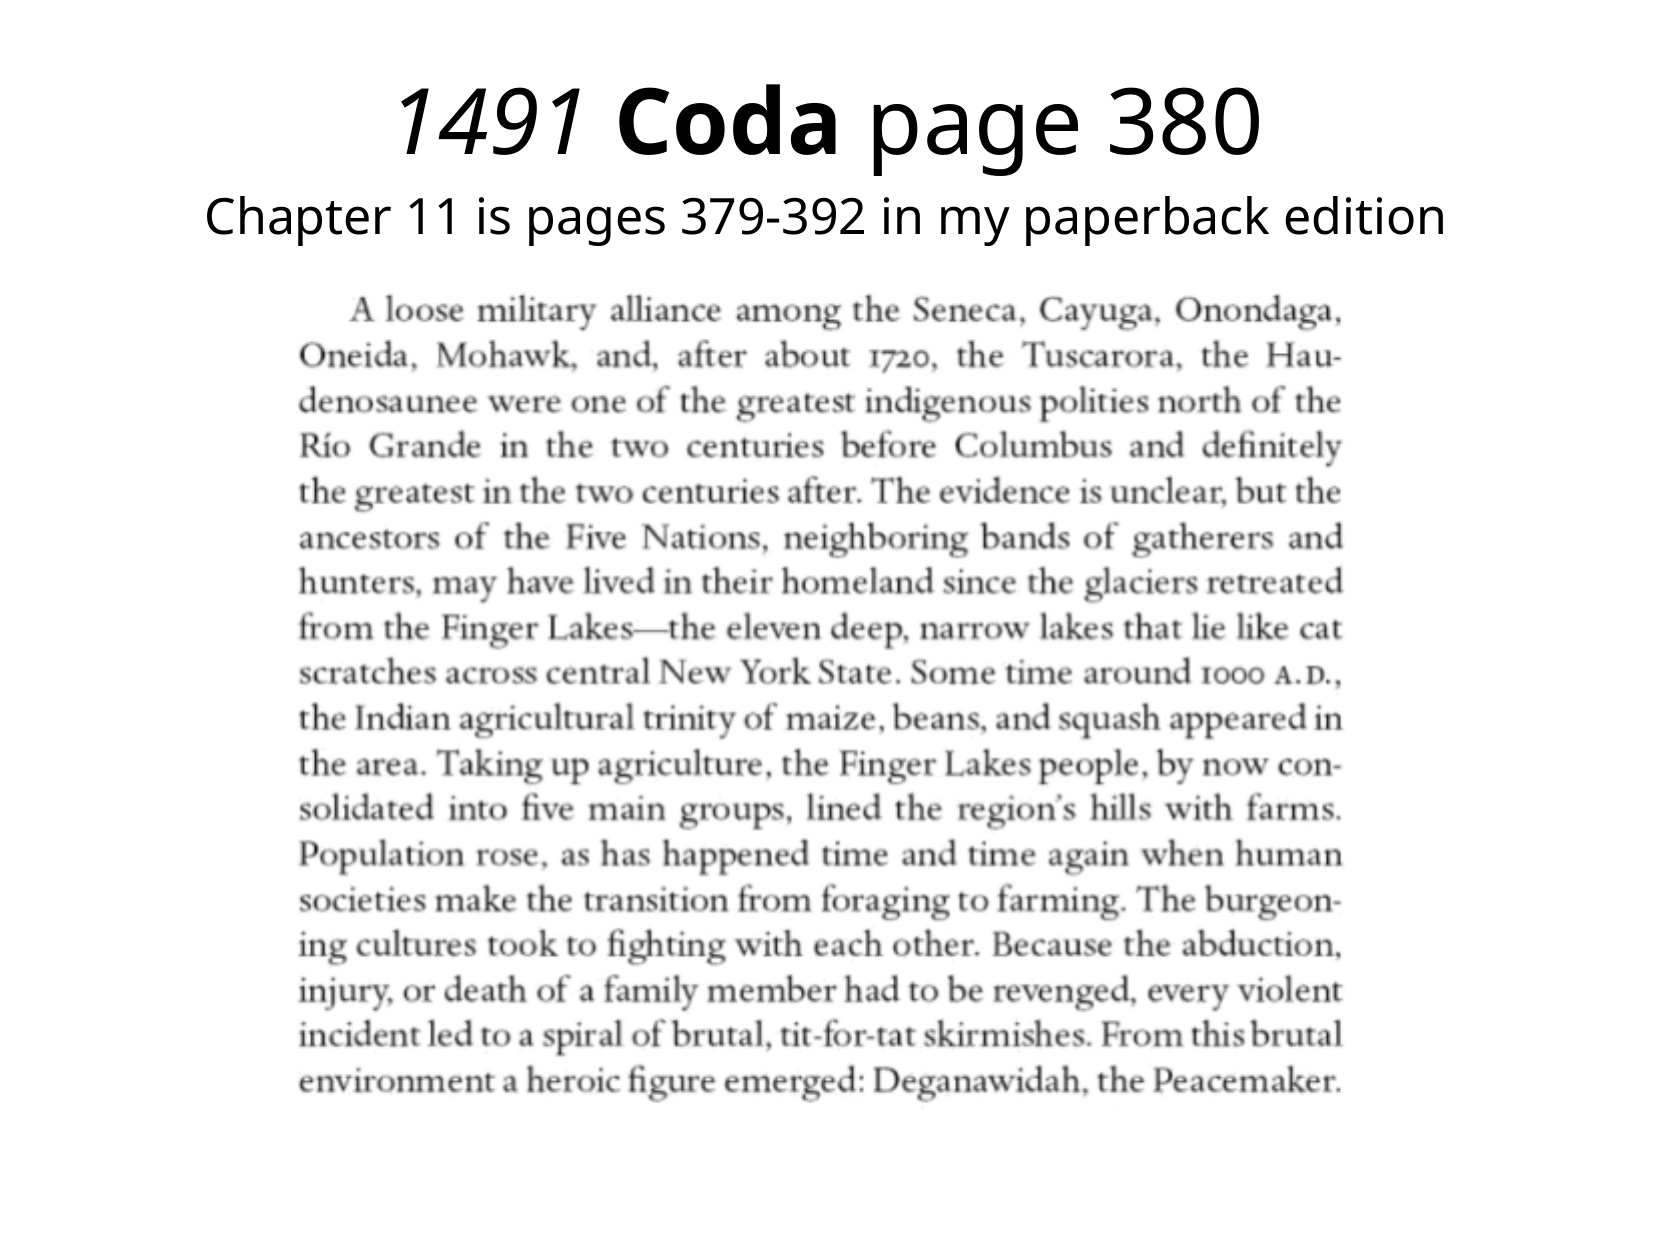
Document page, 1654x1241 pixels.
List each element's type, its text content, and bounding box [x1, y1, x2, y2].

picture [267, 290, 1385, 1109]
title 1491 Coda page 380 Chapter 11 is pages 379-392 in my paperback edition [82, 49, 1571, 257]
